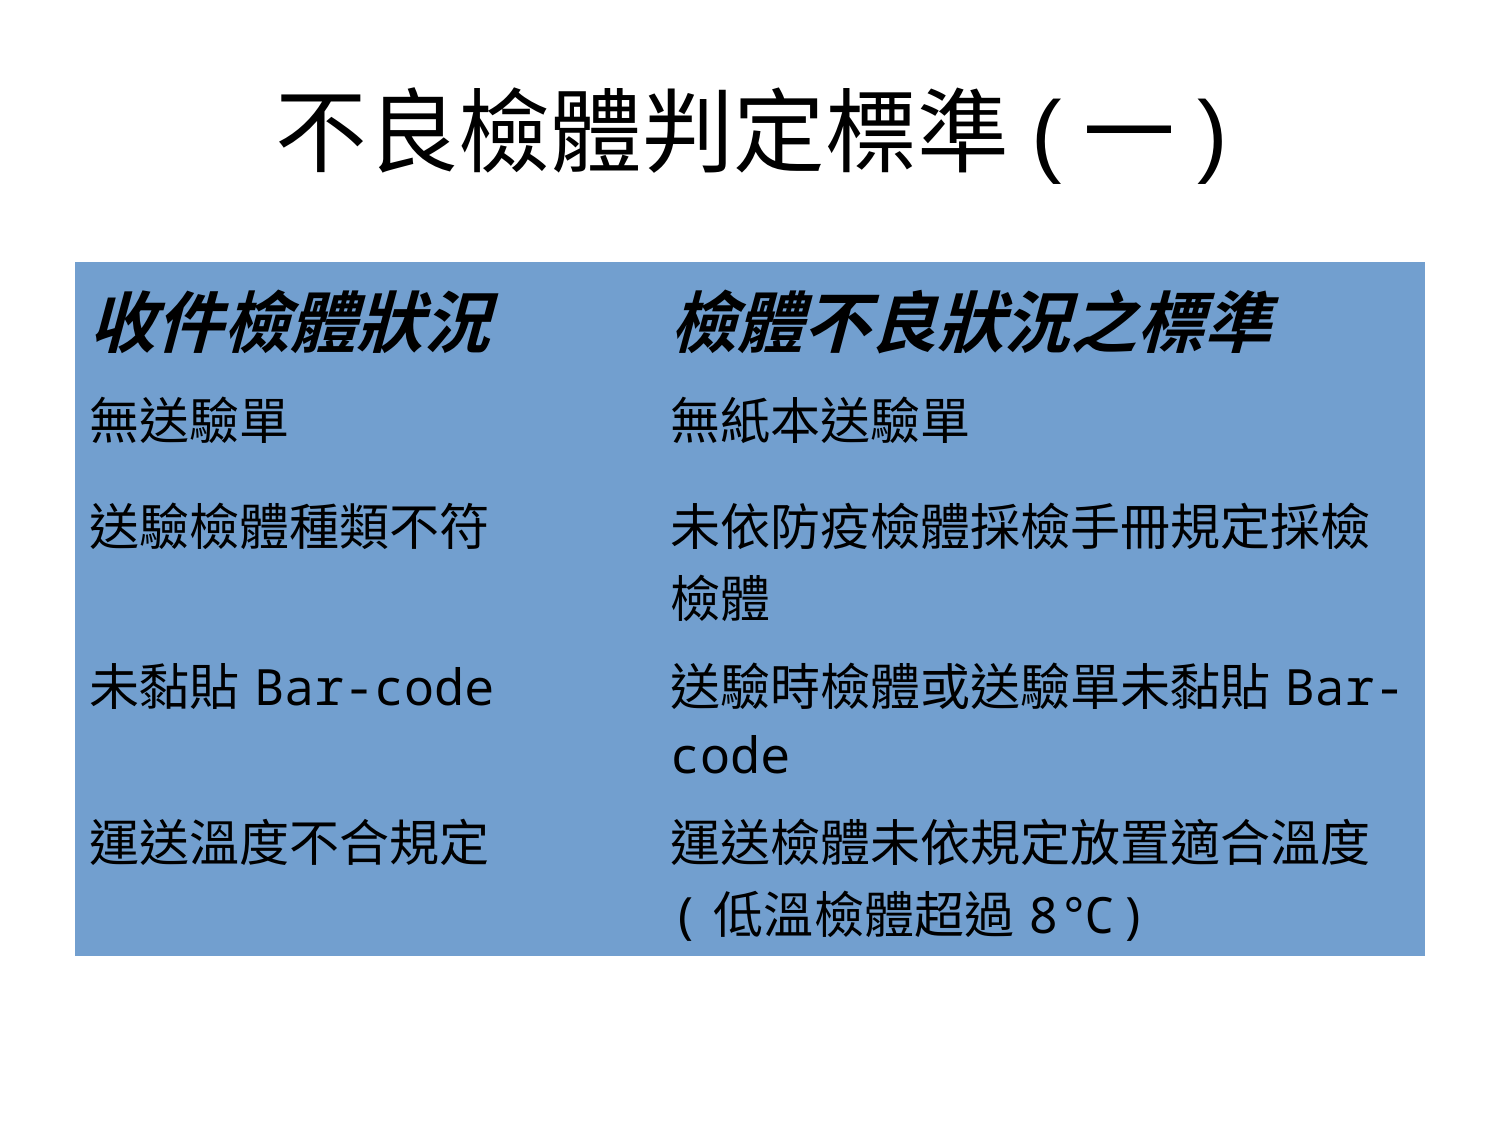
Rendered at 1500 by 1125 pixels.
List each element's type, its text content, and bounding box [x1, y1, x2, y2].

table_cell 送驗時檢體或送驗單未黏貼Bar-code [655, 640, 1425, 796]
table_cell 運送溫度不合規定 [75, 796, 655, 956]
table_cell 送驗檢體種類不符 [75, 480, 655, 640]
table_header 檢體不良狀況之標準 [655, 262, 1425, 374]
title 不良檢體判定標準(一) [76, 66, 1427, 254]
table_cell 運送檢體未依規定放置適合溫度(低溫檢體超過8℃) [655, 796, 1425, 956]
table_cell 未黏貼Bar-code [75, 640, 655, 796]
table_cell 未依防疫檢體採檢手冊規定採檢檢體 [655, 480, 1425, 640]
table_cell 無紙本送驗單 [655, 374, 1425, 480]
table_cell 無送驗單 [75, 374, 655, 480]
table_header 收件檢體狀況 [75, 262, 655, 374]
